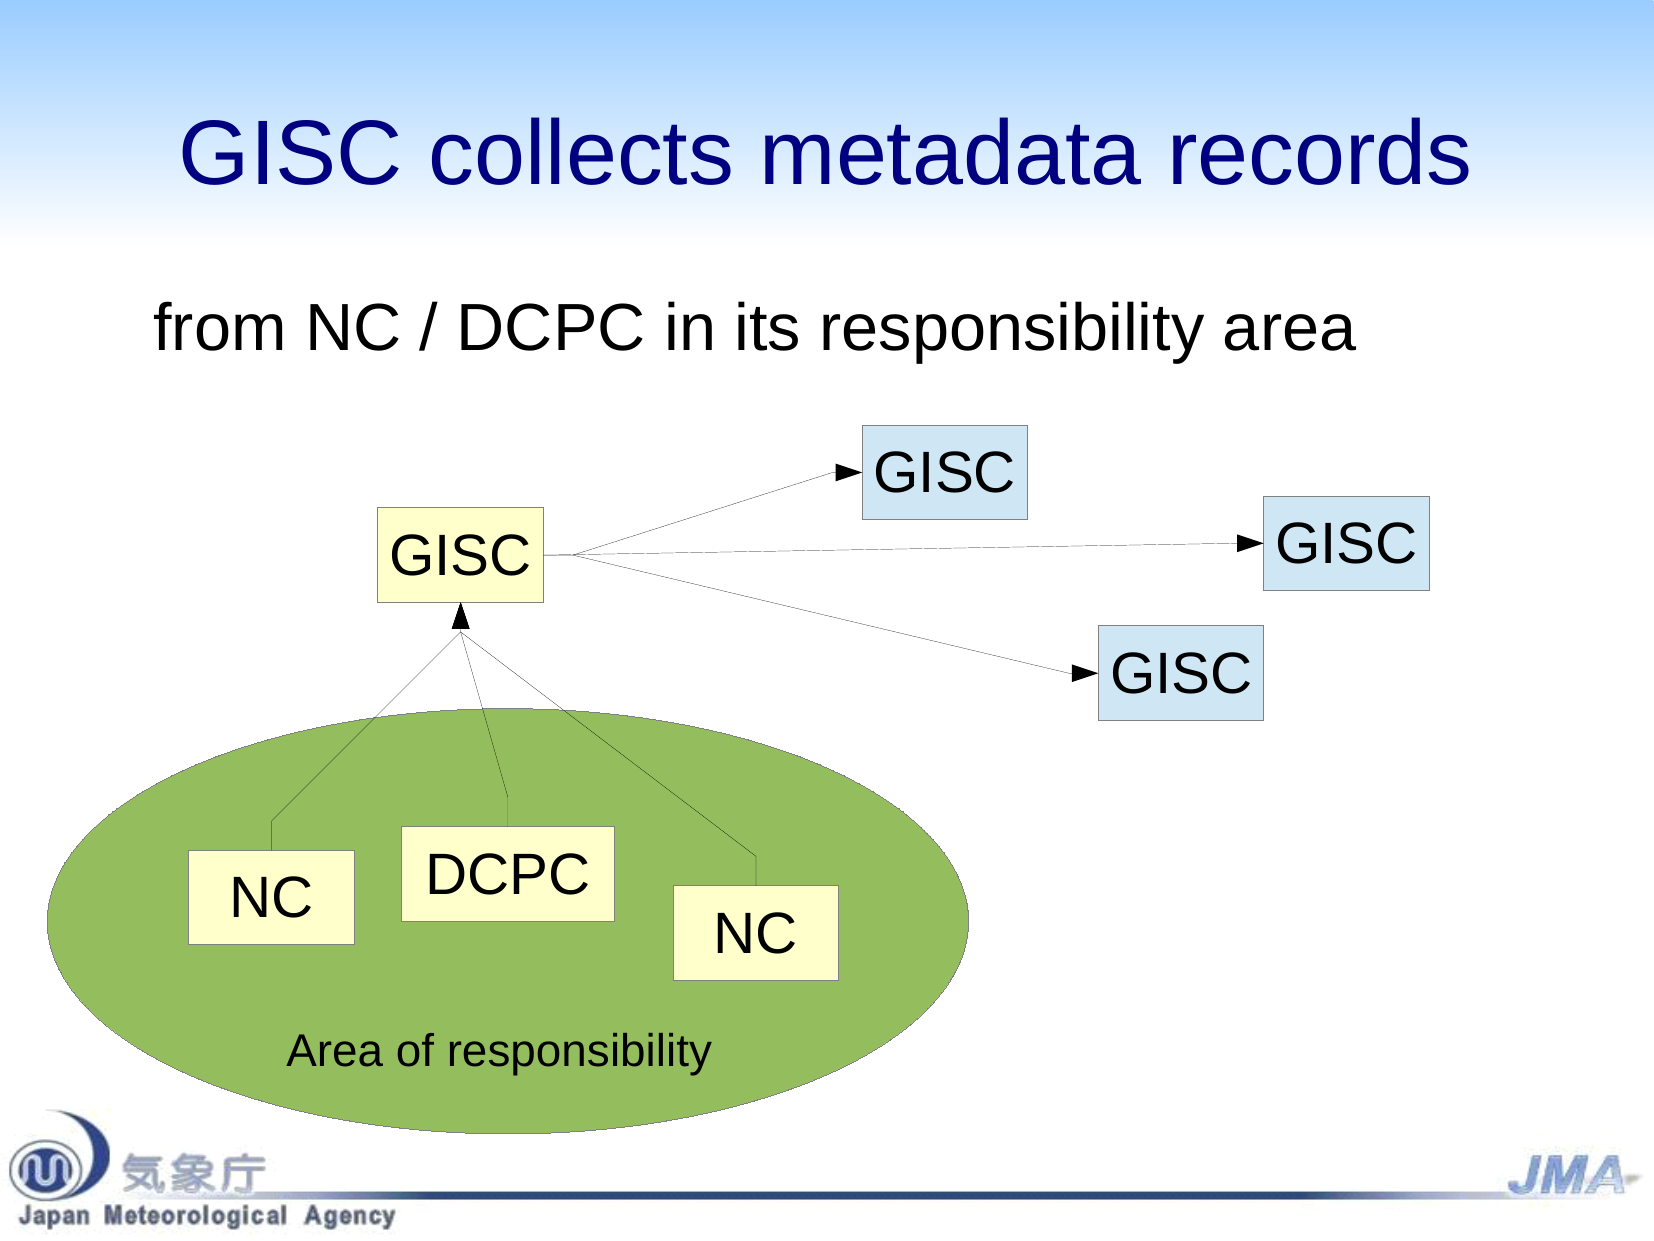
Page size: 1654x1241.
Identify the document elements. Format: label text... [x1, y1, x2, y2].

title GISC collects metadata records [82, 49, 1571, 257]
picture [1, 1108, 1654, 1241]
text_box [89, 1010, 927, 1134]
text_box GISC [1098, 625, 1264, 721]
text_box [47, 840, 82, 1003]
text_box GISC [377, 507, 544, 603]
text_box NC [673, 885, 839, 981]
text_box GISC [862, 425, 1028, 520]
text_box Area of responsibility [271, 1017, 731, 1087]
list from NC / DCPC in its responsibility area [82, 290, 1571, 1010]
text_box DCPC [401, 826, 615, 922]
text_box GISC [1263, 496, 1430, 591]
text_box NC [188, 850, 355, 945]
